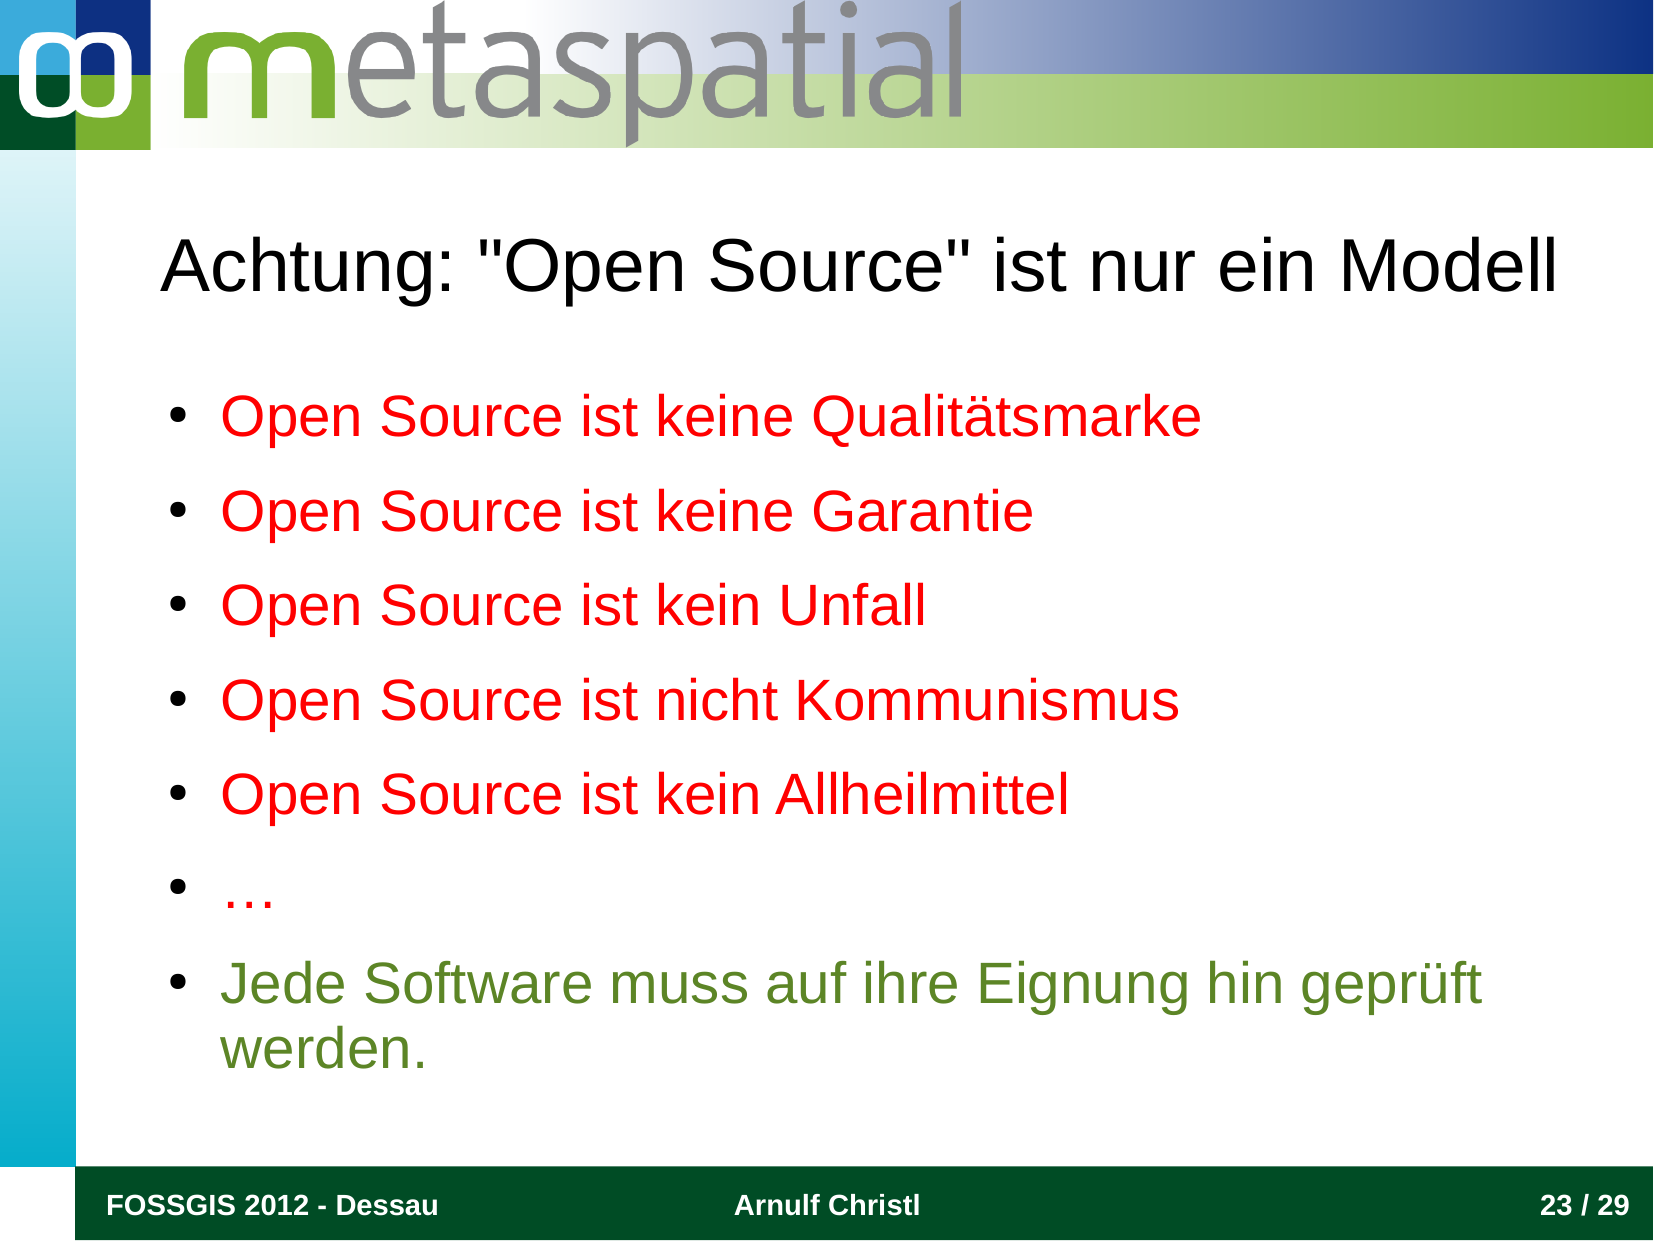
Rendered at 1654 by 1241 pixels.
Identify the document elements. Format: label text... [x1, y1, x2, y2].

picture [0, 0, 961, 150]
list Open Source ist keine Qualitätsmarke Open Source ist keine Garantie Open Source ist kein Unfall Open Source ist nicht Kommunismus Open Source ist kein Allheilmittel … Jede Software muss auf ihre Eignung hin geprüft werden. [150, 383, 1571, 1126]
title Achtung: "Open Source" ist nur ein Modell [150, 161, 1571, 369]
